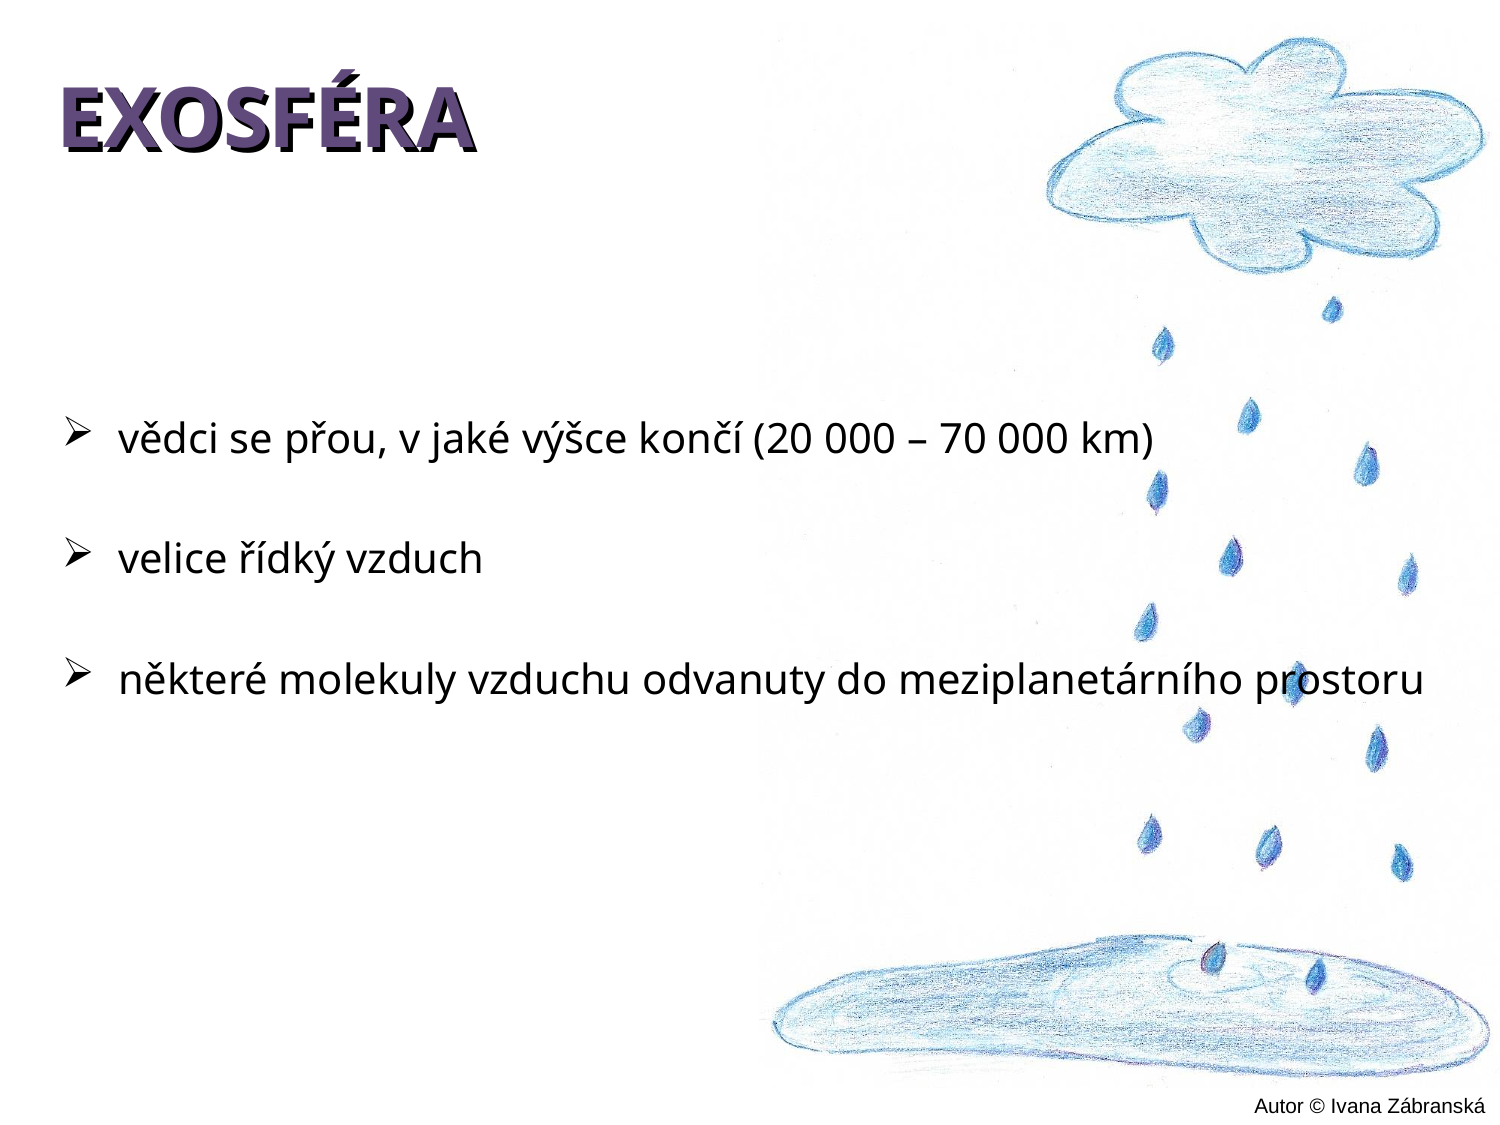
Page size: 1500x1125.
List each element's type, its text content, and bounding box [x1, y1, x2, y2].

list vědci se přou, v jaké výšce končí (20 000 – 70 000 km) velice řídký vzduch některé molekuly vzduchu odvanuty do meziplanetárního prostoru [46, 222, 1454, 1020]
text_box Autor © Ivana Zábranská [1239, 1084, 1500, 1125]
title EXOSFÉRA [41, 24, 1240, 205]
picture [759, 23, 1500, 1088]
